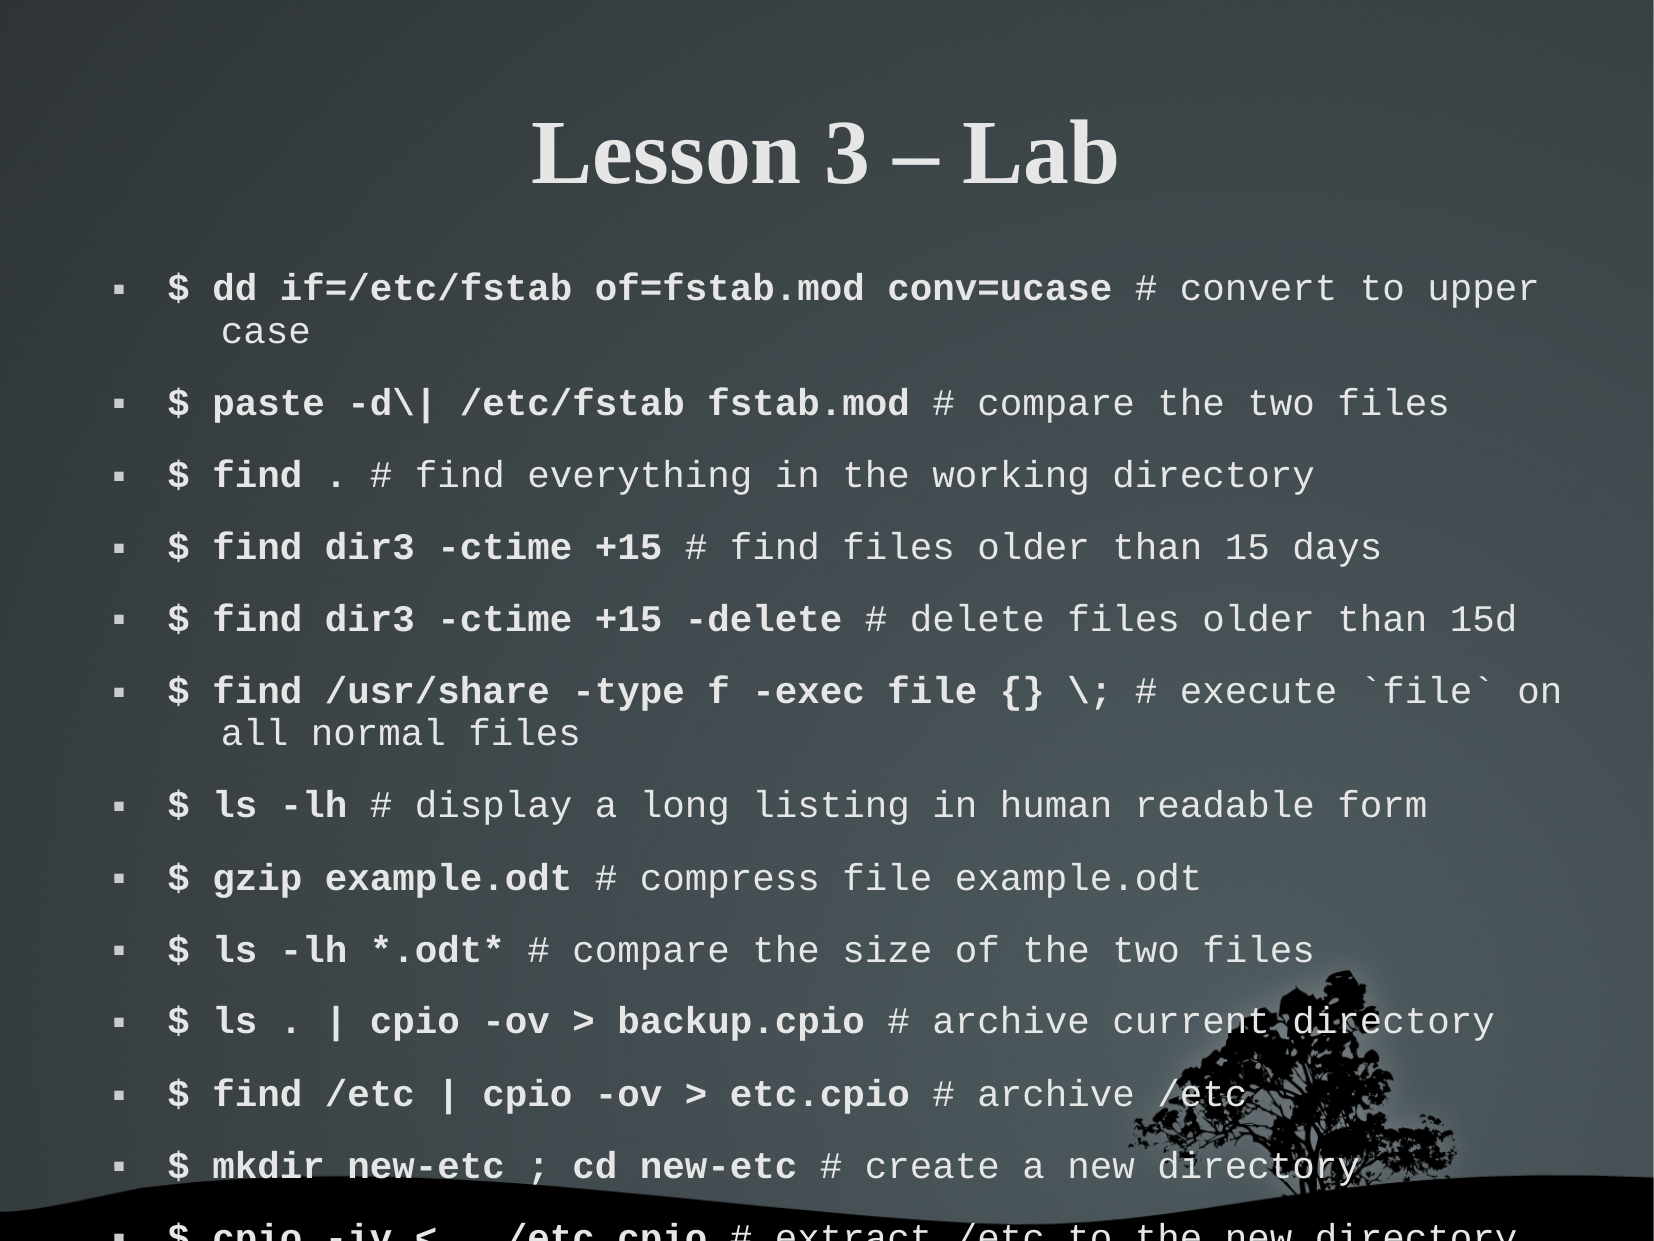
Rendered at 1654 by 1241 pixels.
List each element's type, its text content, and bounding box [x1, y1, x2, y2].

picture [0, 0, 1654, 1241]
title Lesson 3 – Lab [82, 49, 1571, 257]
list $ dd if=/etc/fstab of=fstab.mod conv=ucase # convert to upper case $ paste -d\| /etc/fstab fstab.mod # compare the two files $ find . # find everything in the working directory $ find dir3 -ctime +15 # find files older than 15 days $ find dir3 -ctime +15 -delete # delete files older than 15d $ find /usr/share -type f -exec file {} \; # execute `file` on all normal files $ ls -lh # display a long listing in human readable form $ gzip example.odt # compress file example.odt $ ls -lh *.odt* # compare the size of the two files $ ls . | cpio -ov > backup.cpio # archive current directory $ find /etc | cpio -ov > etc.cpio # archive /etc $ mkdir new-etc ; cd new-etc # create a new directory $ cpio -iv < ../etc.cpio # extract /etc to the new directory [79, 269, 1568, 1241]
